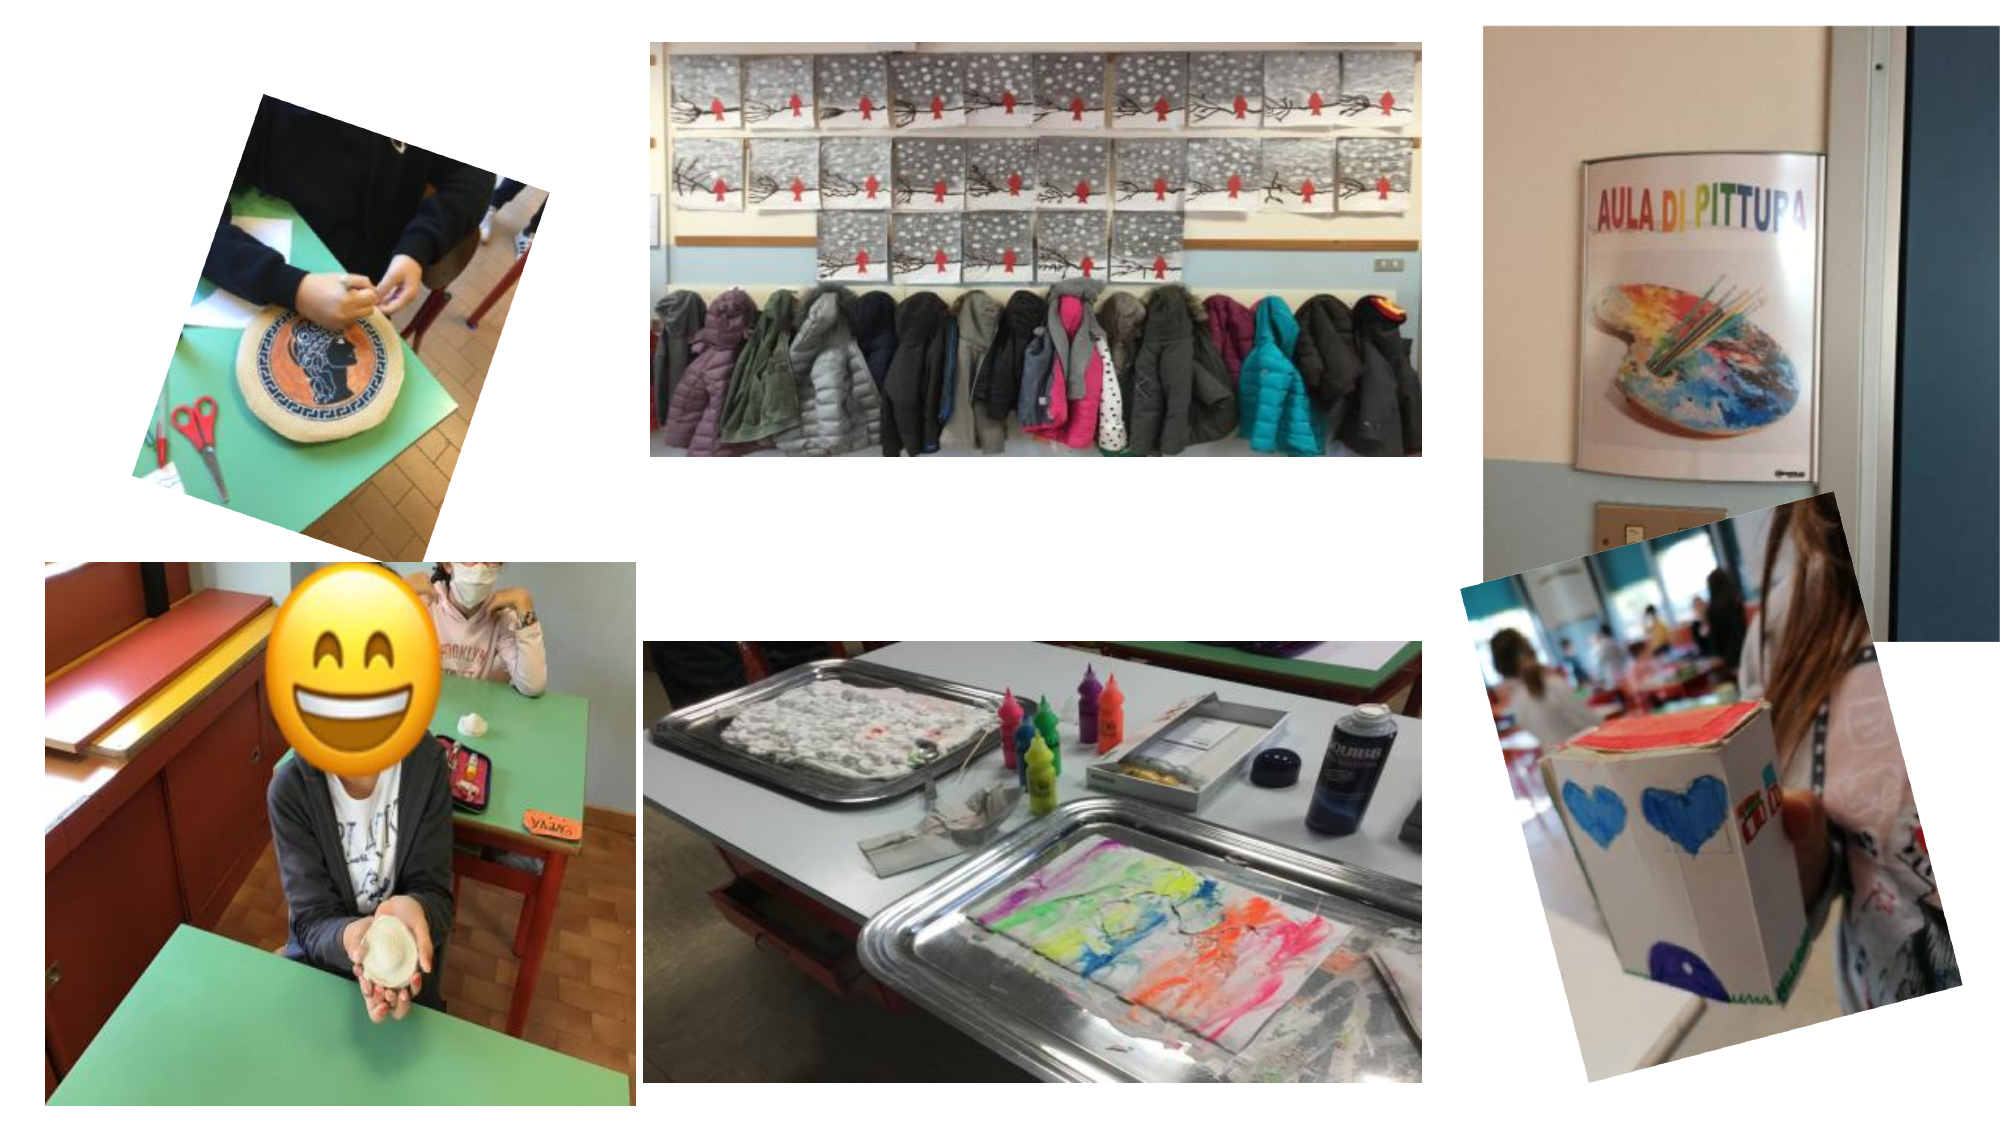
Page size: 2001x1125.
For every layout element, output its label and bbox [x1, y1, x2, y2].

picture [650, 42, 1422, 457]
picture [1459, 25, 2000, 1083]
picture [643, 641, 1422, 1083]
picture [45, 93, 636, 1106]
